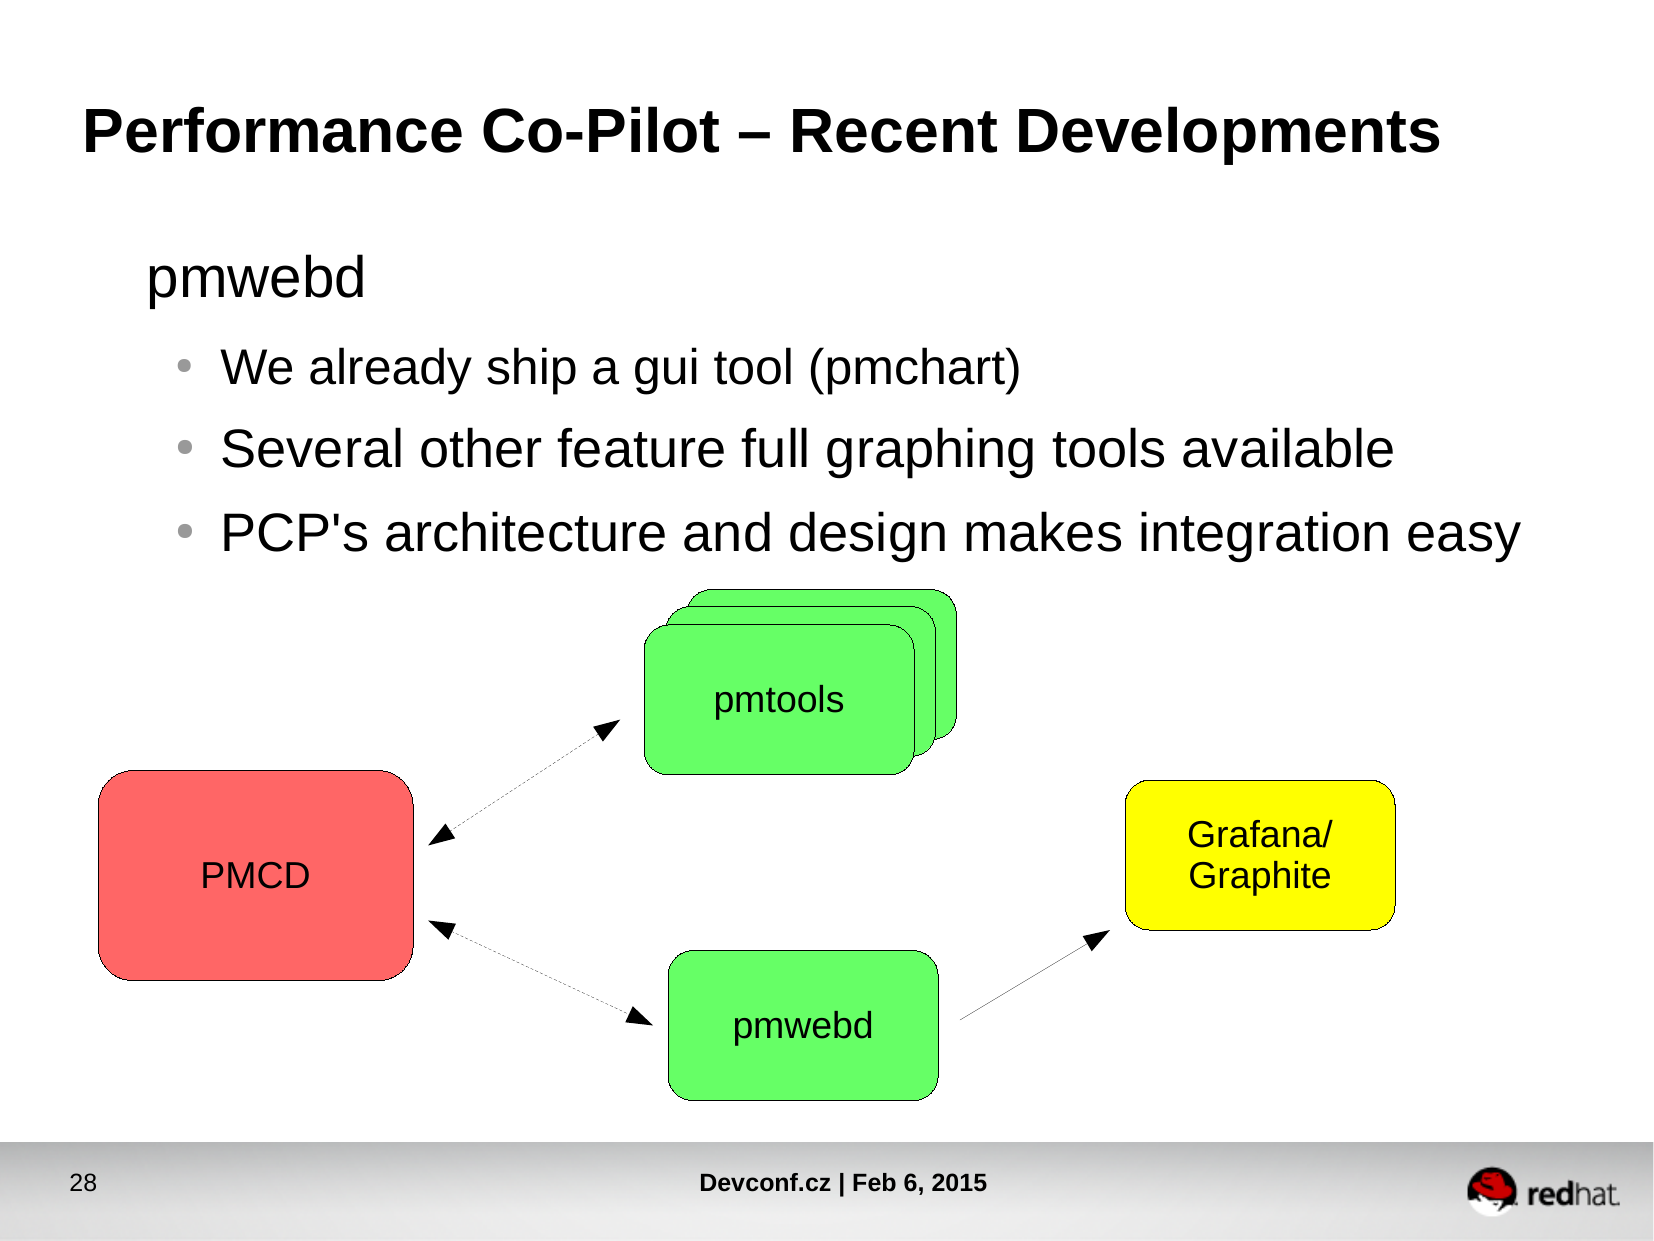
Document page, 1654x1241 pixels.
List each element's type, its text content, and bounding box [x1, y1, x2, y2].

text_box pmwebd [668, 950, 939, 1101]
text_box pmtools [644, 624, 915, 775]
text_box PMCD [98, 770, 414, 981]
text_box [666, 589, 957, 757]
list pmwebd We already ship a gui tool (pmchart) Several other feature full graphing tools available PCP's architecture and design makes integration easy [86, 244, 1576, 1039]
title Performance Co-Pilot – Recent Developments [82, 37, 1571, 226]
text_box Grafana/ Graphite [1125, 780, 1396, 931]
picture [0, 1142, 1654, 1241]
